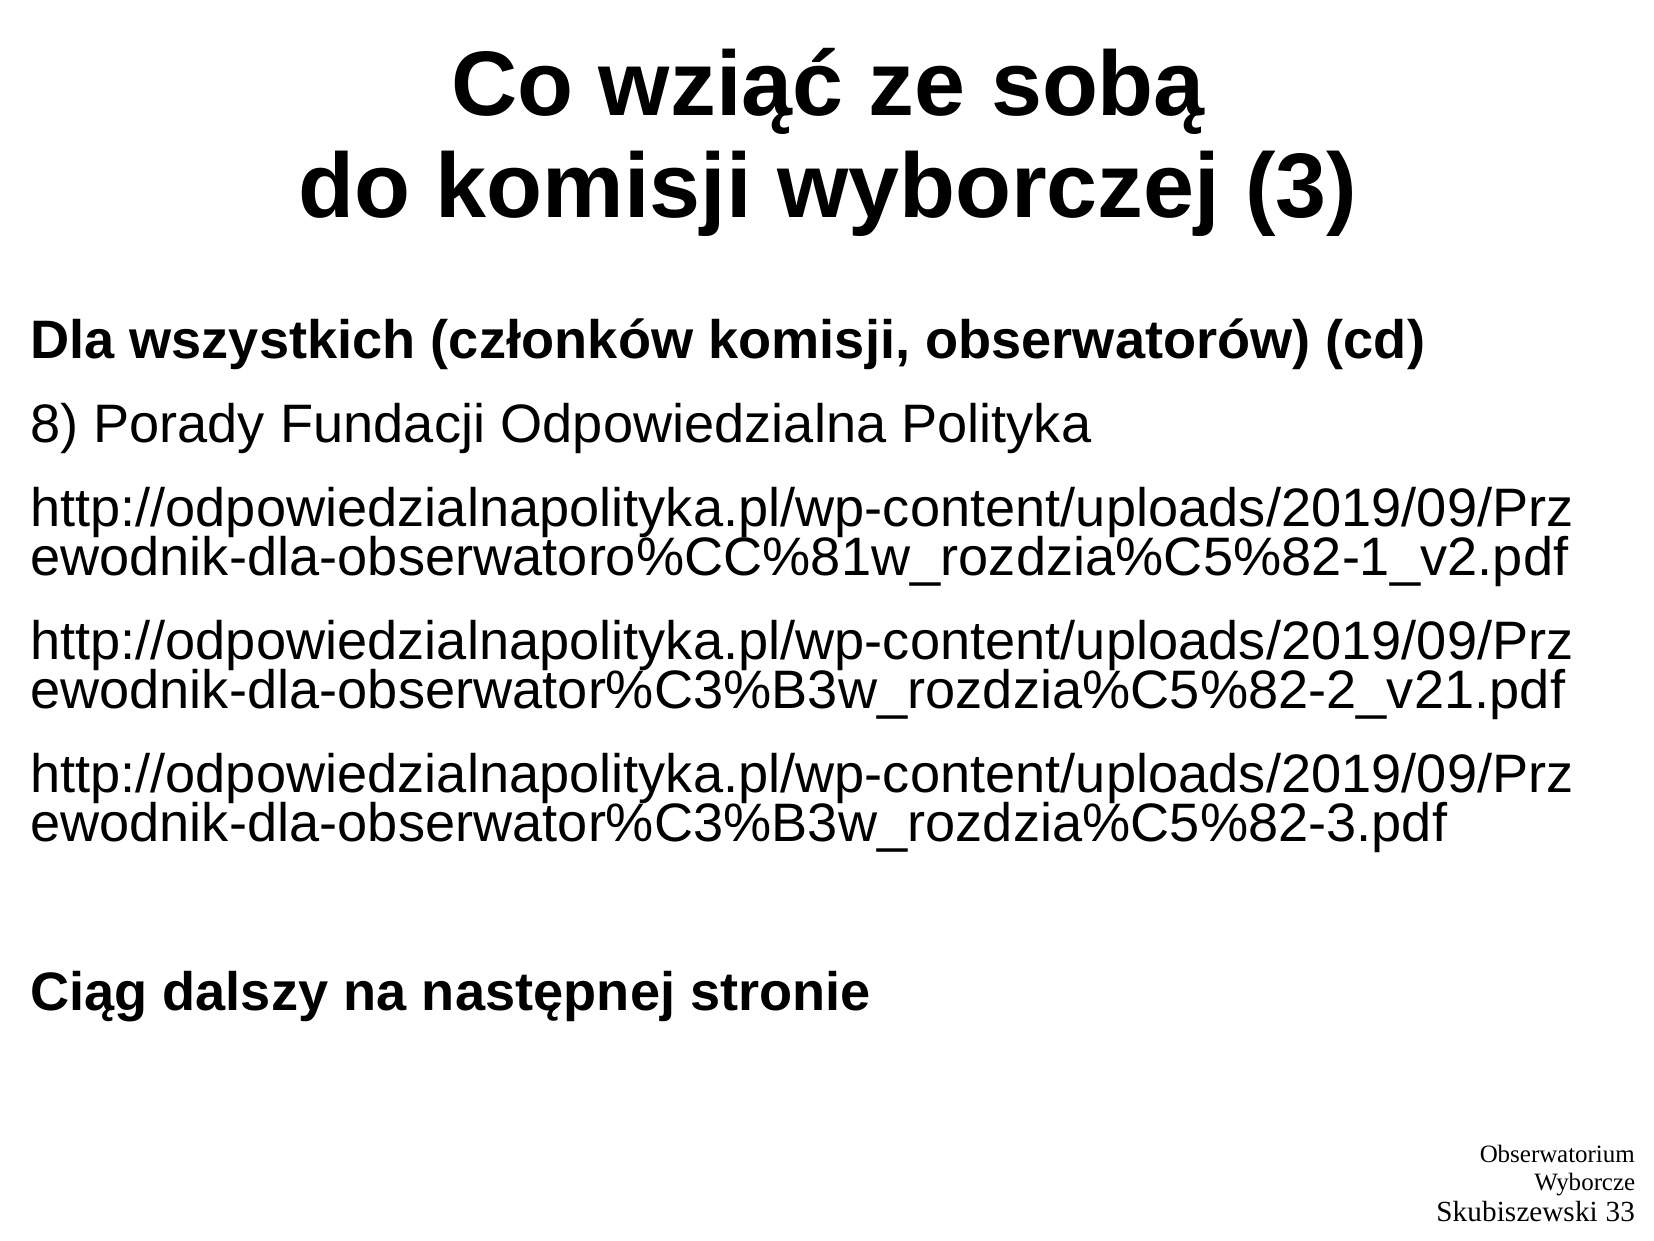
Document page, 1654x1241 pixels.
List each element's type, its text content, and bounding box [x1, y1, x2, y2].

list Dla wszystkich (członków komisji, obserwatorów) (cd) 8) Porady Fundacji Odpowiedzialna Polityka http://odpowiedzialnapolityka.pl/wp-content/uploads/2019/09/Przewodnik-dla-obserwatoro%CC%81w_rozdzia%C5%82-1_v2.pdf http://odpowiedzialnapolityka.pl/wp-content/uploads/2019/09/Przewodnik-dla-obserwator%C3%B3w_rozdzia%C5%82-2_v21.pdf http://odpowiedzialnapolityka.pl/wp-content/uploads/2019/09/Przewodnik-dla-obserwator%C3%B3w_rozdzia%C5%82-3.pdf Ciąg dalszy na następnej stronie [30, 225, 1583, 1241]
title Co wziąć ze sobą do komisji wyborczej (3) [84, 32, 1573, 225]
